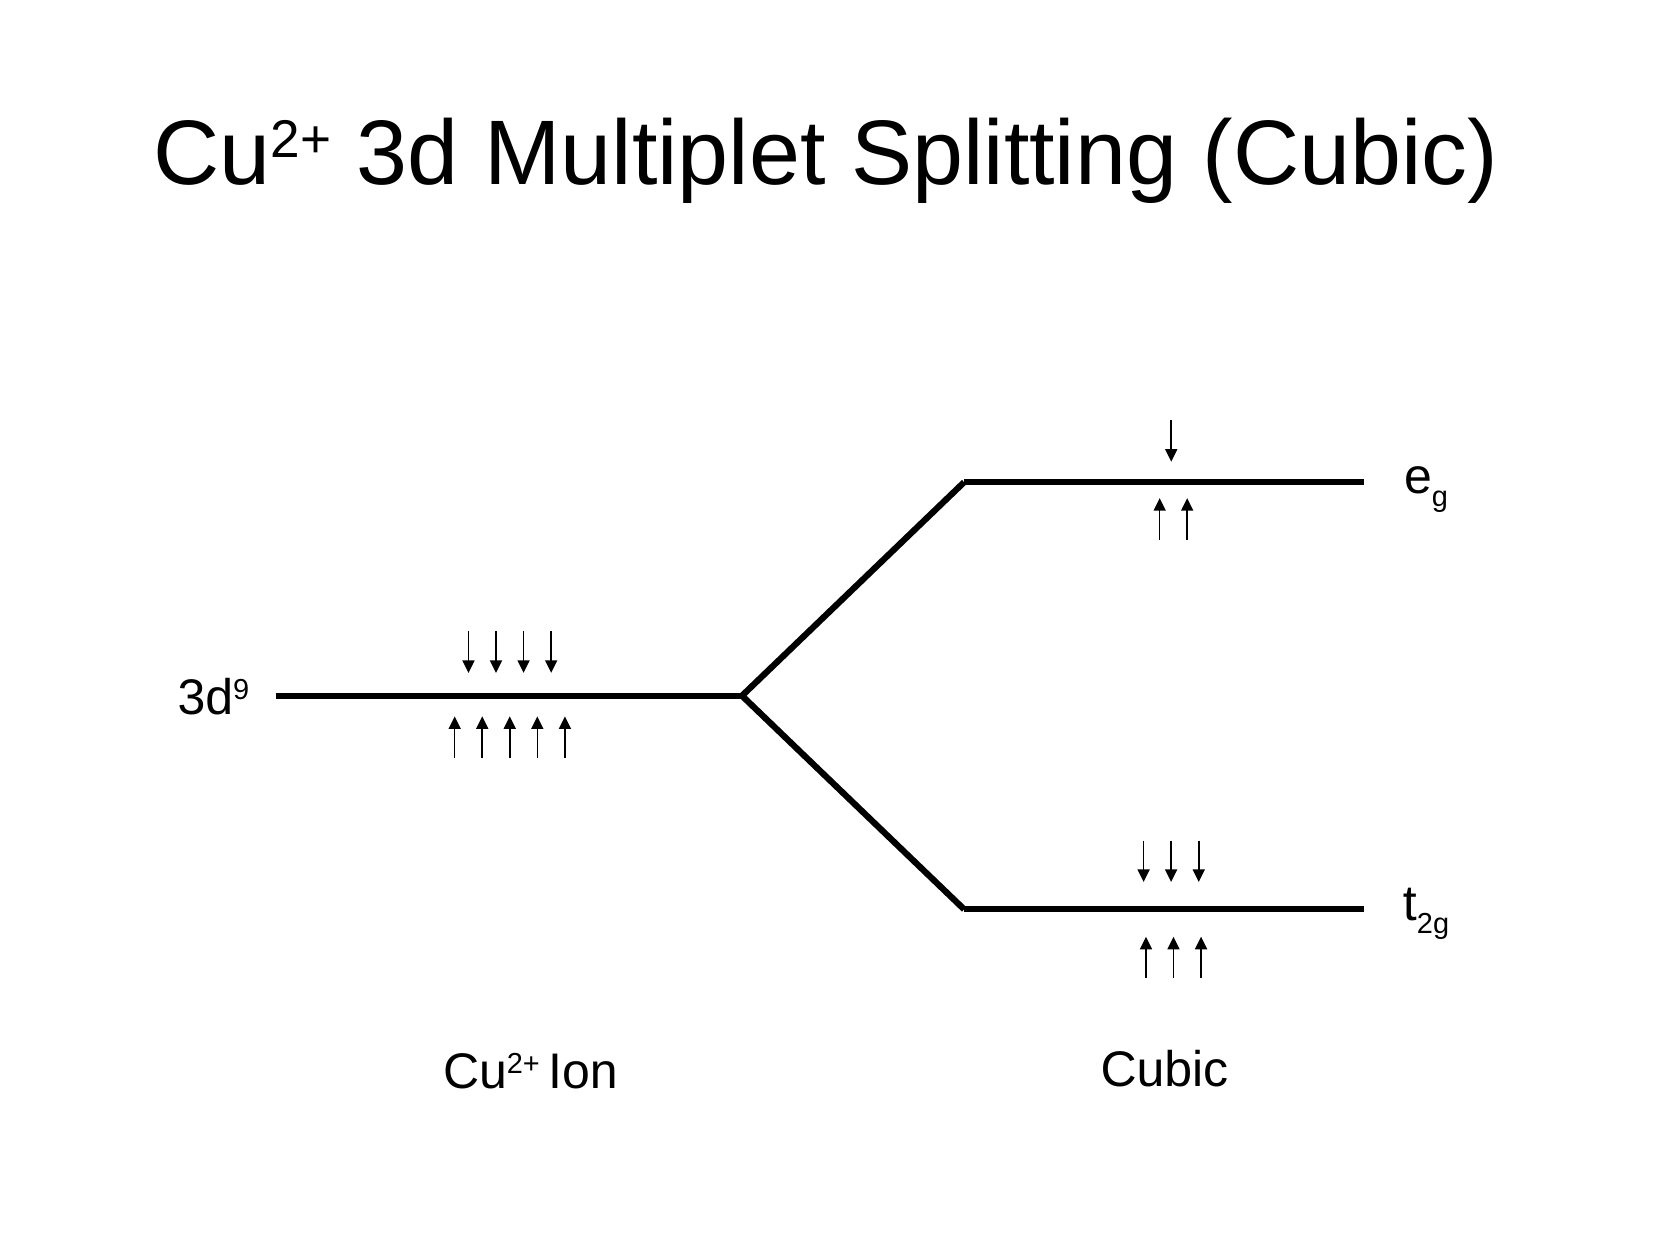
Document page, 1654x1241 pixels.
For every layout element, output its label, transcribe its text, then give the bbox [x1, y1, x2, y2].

text_box Cubic [1047, 1033, 1282, 1105]
text_box eg [1350, 440, 1502, 521]
text_box t2g [1350, 867, 1502, 948]
text_box 3d9 [137, 661, 290, 733]
title Cu2+ 3d Multiplet Splitting (Cubic) [82, 19, 1571, 287]
text_box Cu2+ Ion [413, 1035, 648, 1108]
